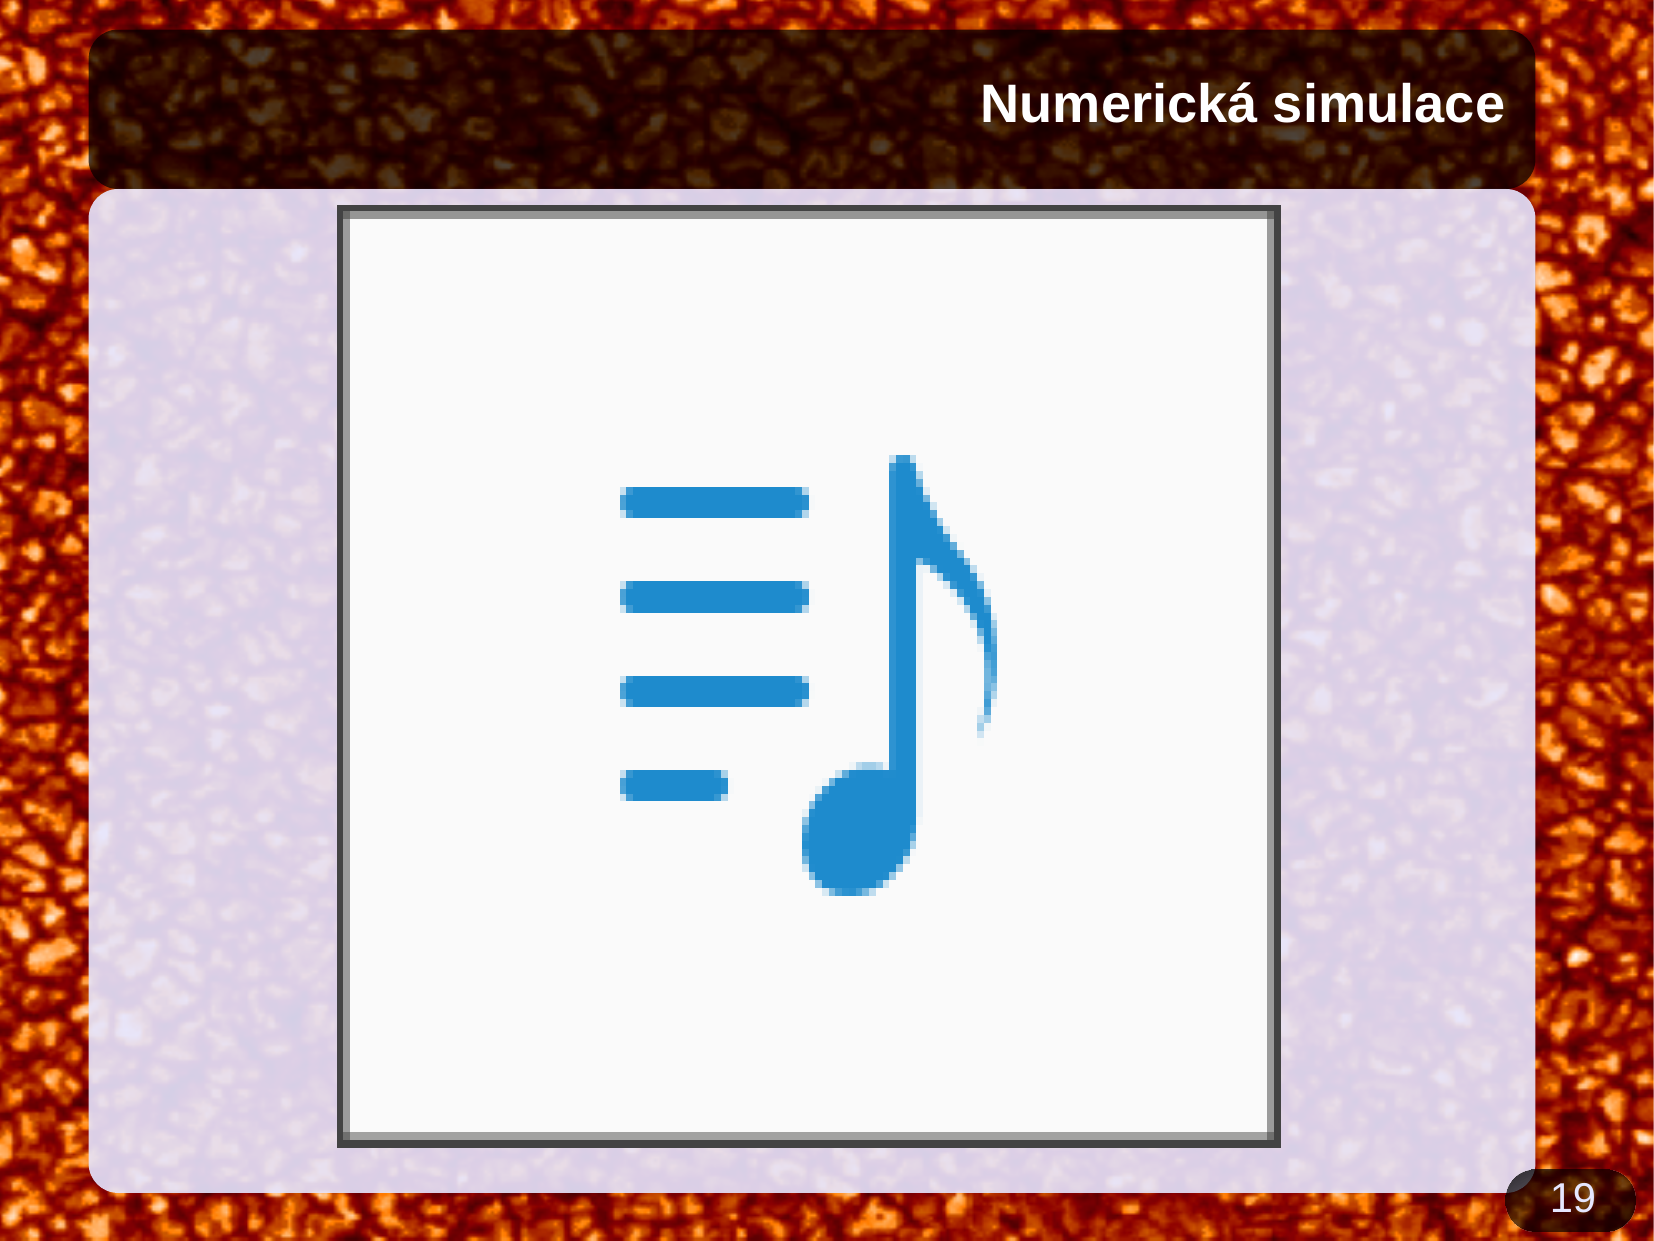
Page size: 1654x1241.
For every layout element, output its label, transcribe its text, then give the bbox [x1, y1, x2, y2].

text_box [336, 203, 1282, 1149]
title Numerická simulace [118, 59, 1506, 148]
picture [0, 0, 1654, 1241]
